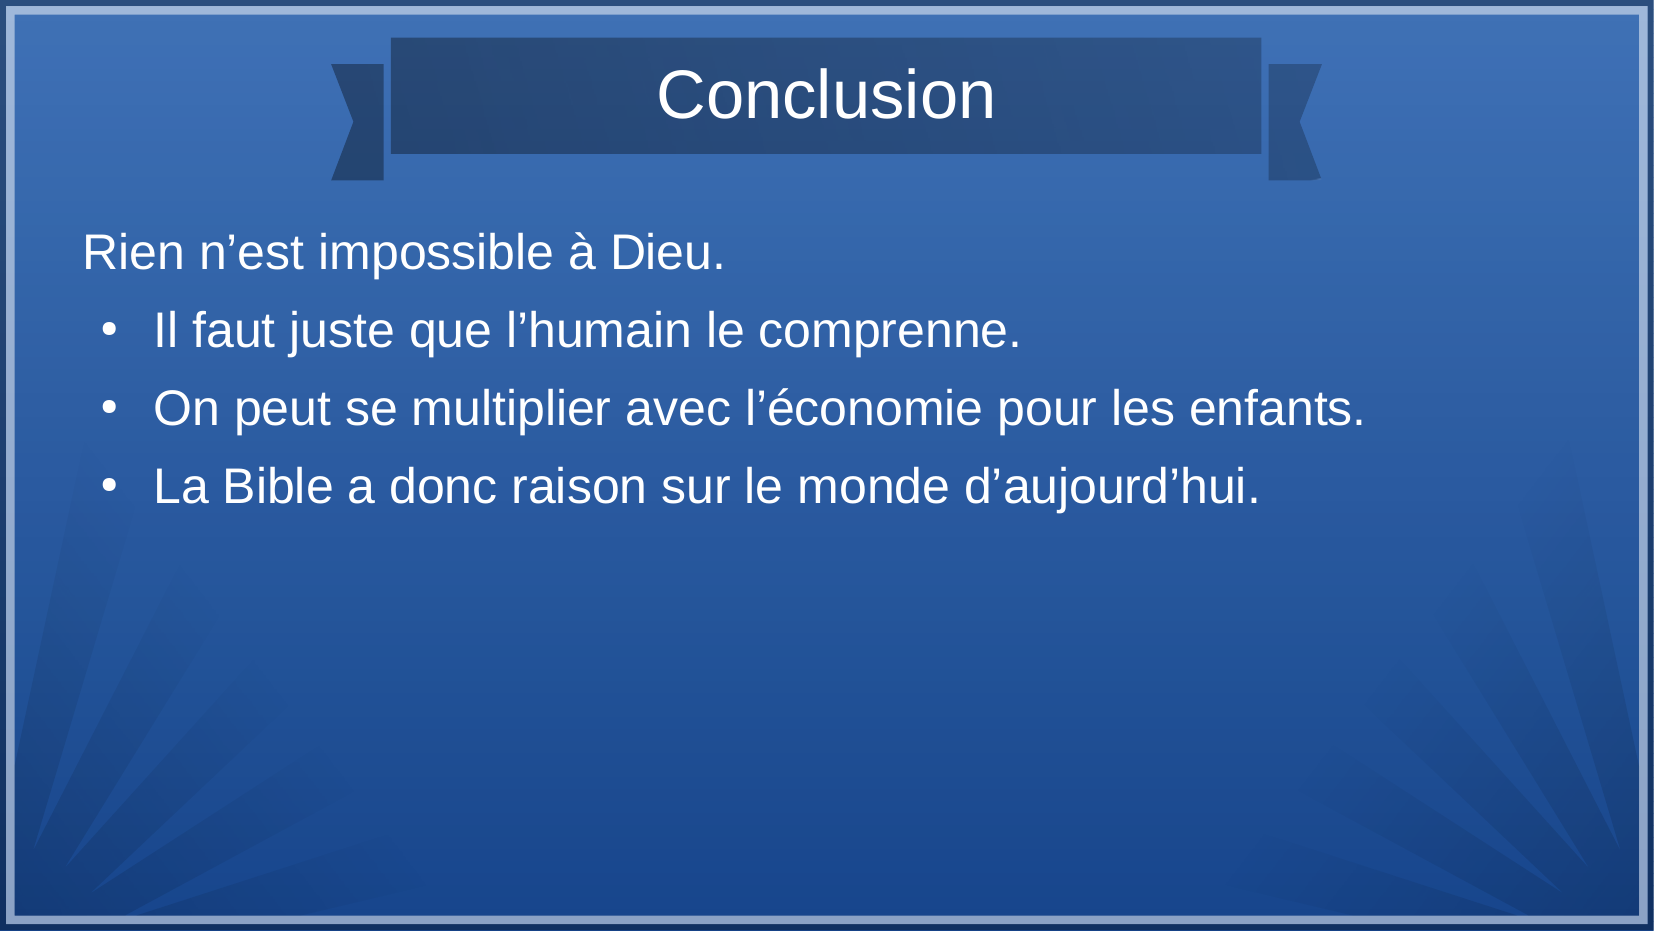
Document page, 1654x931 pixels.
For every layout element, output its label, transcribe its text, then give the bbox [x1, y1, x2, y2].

list Rien n’est impossible à Dieu. Il faut juste que l’humain le comprenne. On peut se multiplier avec l’économie pour les enfants. La Bible a donc raison sur le monde d’aujourd’hui. [82, 224, 1571, 848]
title Conclusion [389, 35, 1264, 154]
